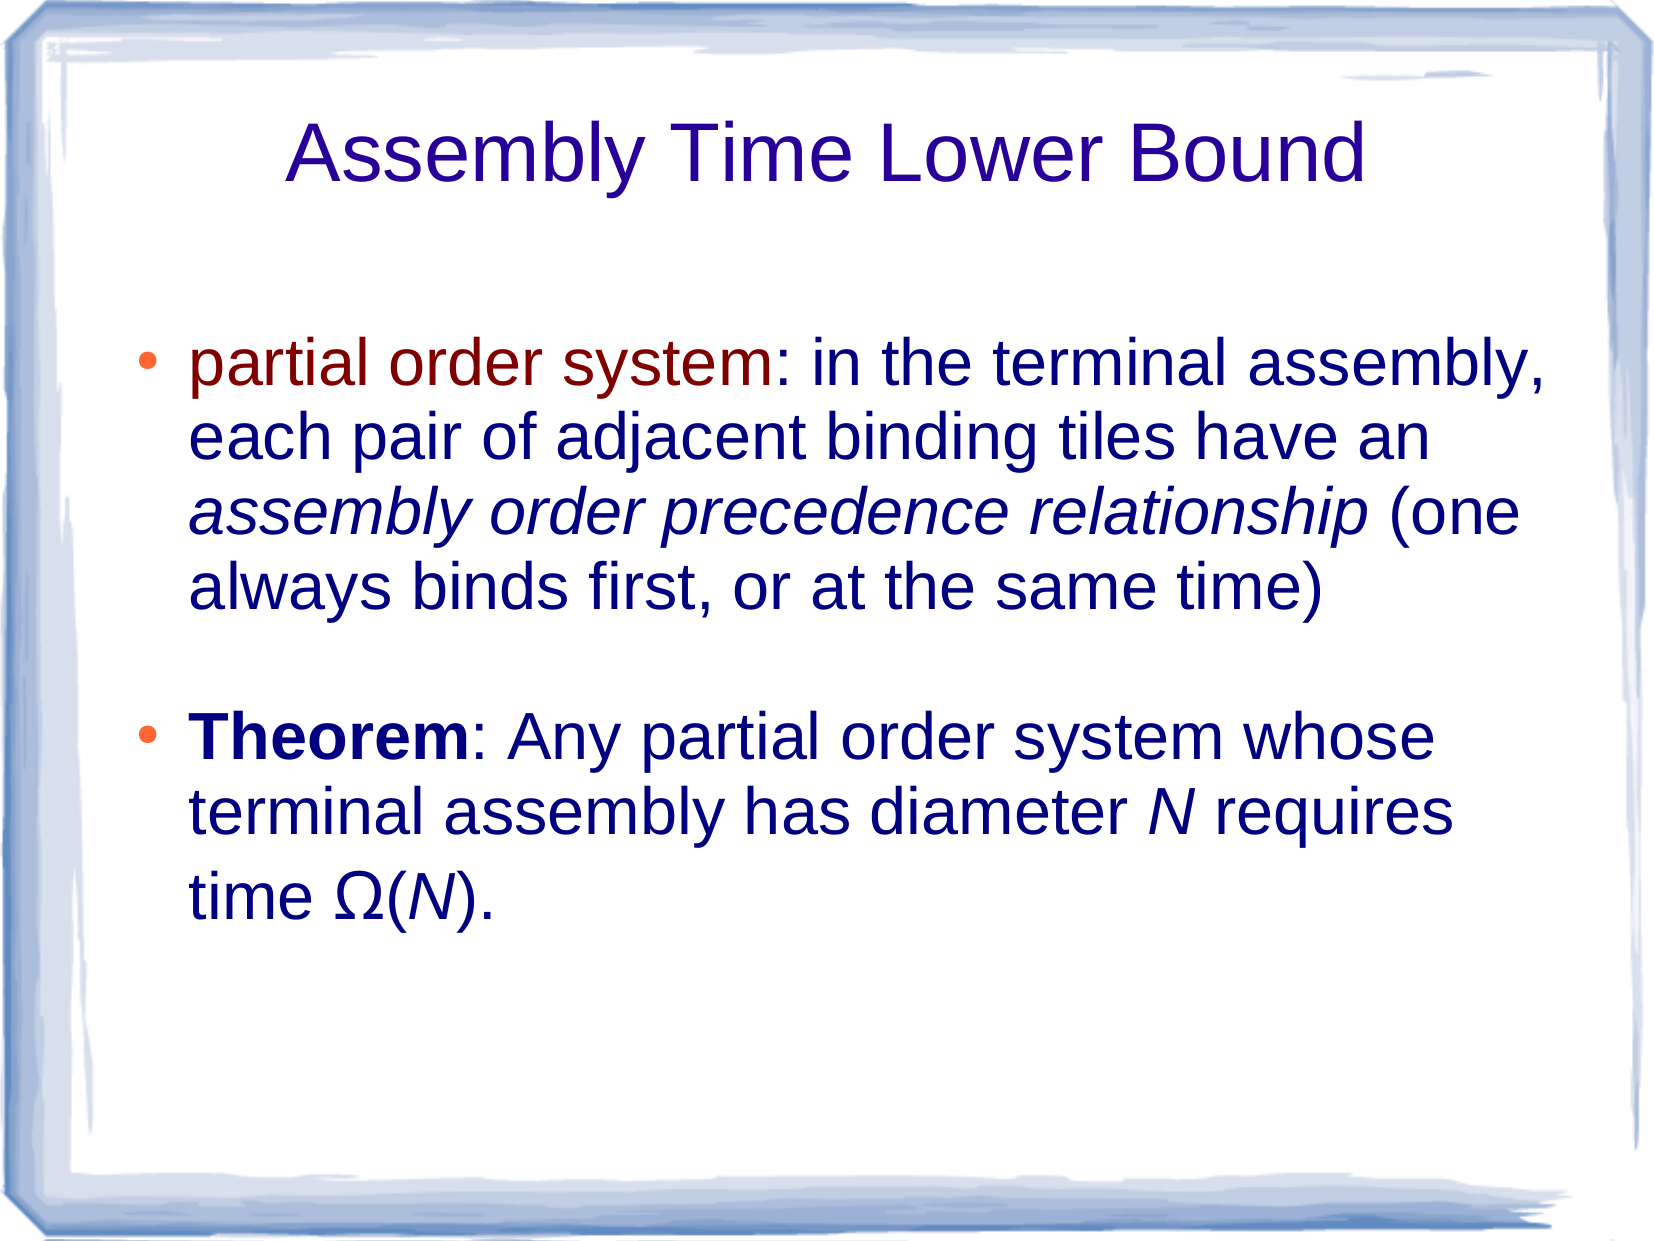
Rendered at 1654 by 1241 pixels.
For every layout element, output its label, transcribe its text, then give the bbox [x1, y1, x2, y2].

picture [0, 0, 1654, 1241]
title Assembly Time Lower Bound [82, 49, 1571, 257]
list partial order system: in the terminal assembly, each pair of adjacent binding tiles have an assembly order precedence relationship (one always binds first, or at the same time) Theorem: Any partial order system whose terminal assembly has diameter N requires time Ω(N). [118, 324, 1571, 1144]
